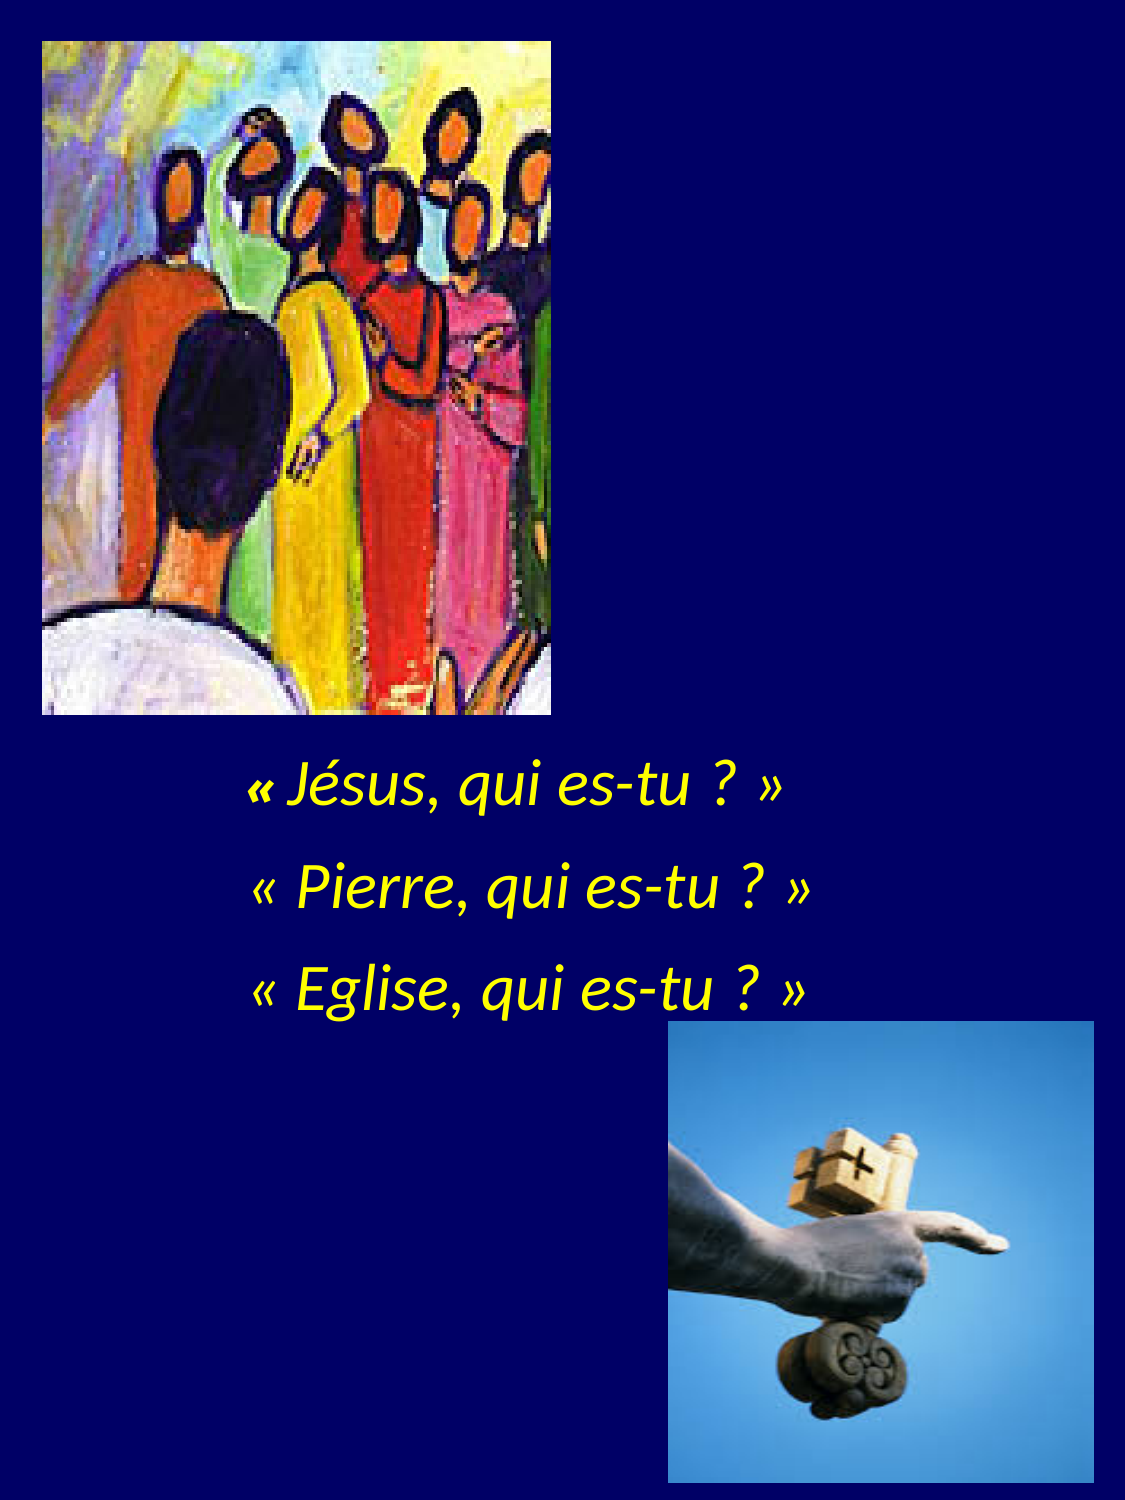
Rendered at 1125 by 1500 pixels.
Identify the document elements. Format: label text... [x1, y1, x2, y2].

text_box « Jésus, qui es-tu ? » « Pierre, qui es-tu ? » « Eglise, qui es-tu ? » [231, 726, 928, 1026]
picture [668, 1021, 1094, 1483]
picture [42, 41, 551, 715]
